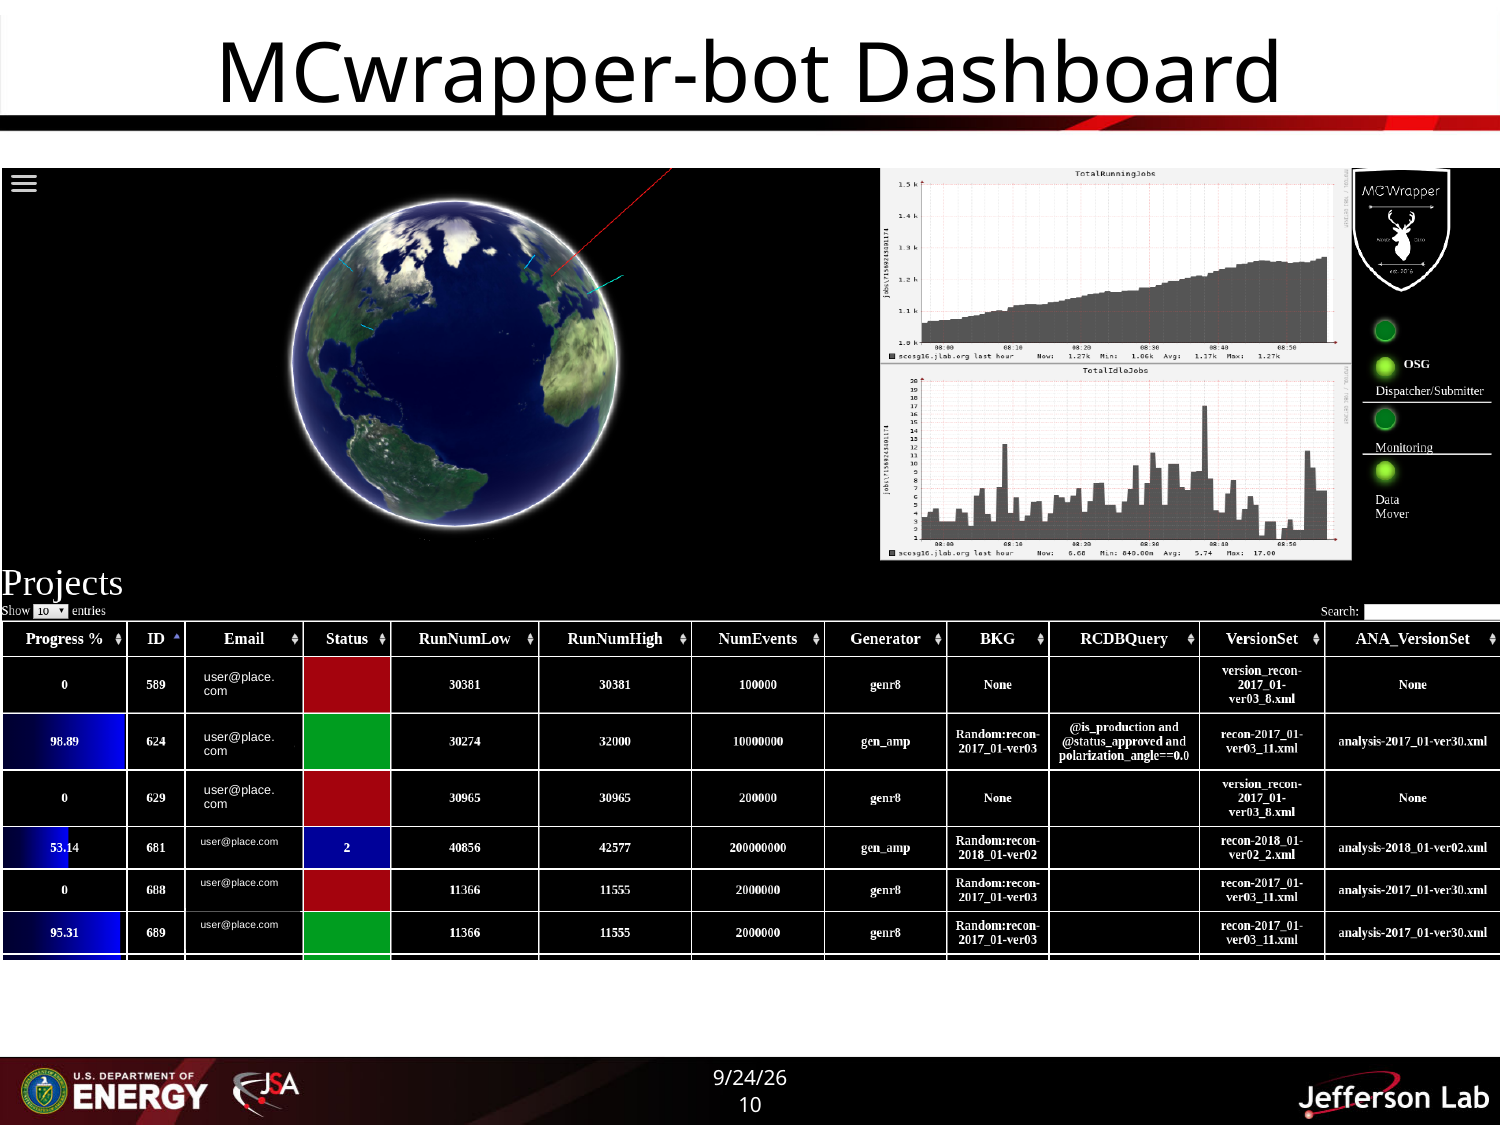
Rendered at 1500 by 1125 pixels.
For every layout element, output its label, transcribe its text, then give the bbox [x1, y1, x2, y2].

text_box user@place.com [189, 775, 295, 819]
text_box user@place.com [189, 663, 295, 707]
text_box user@place.com [185, 911, 301, 950]
text_box user@place.com [185, 828, 301, 867]
title MCwrapper-bot Dashboard [75, 38, 1425, 99]
slide_number 11/1/19 [575, 1048, 925, 1090]
text_box user@place.com [185, 870, 301, 908]
slide_number <number> [575, 1090, 925, 1122]
text_box user@place.com [189, 722, 295, 766]
picture [0, 0, 1500, 1125]
